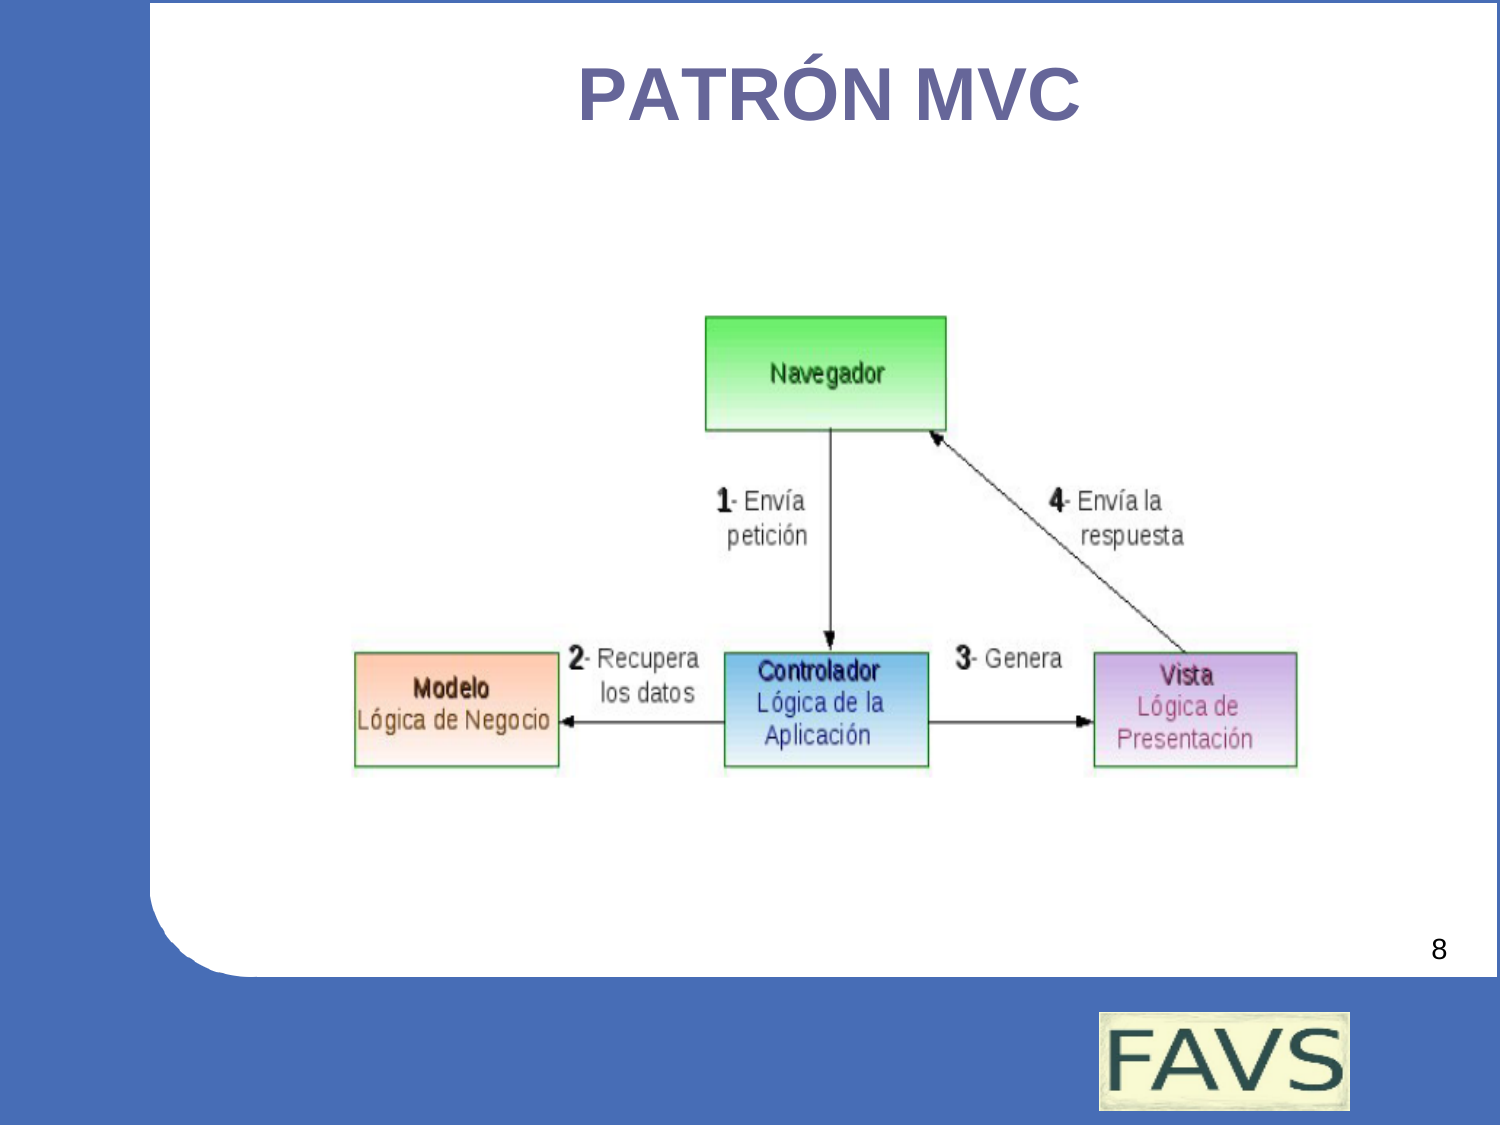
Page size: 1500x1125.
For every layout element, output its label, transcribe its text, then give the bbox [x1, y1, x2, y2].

picture [0, 0, 1500, 1125]
title PATRÓN MVC [212, 24, 1447, 164]
